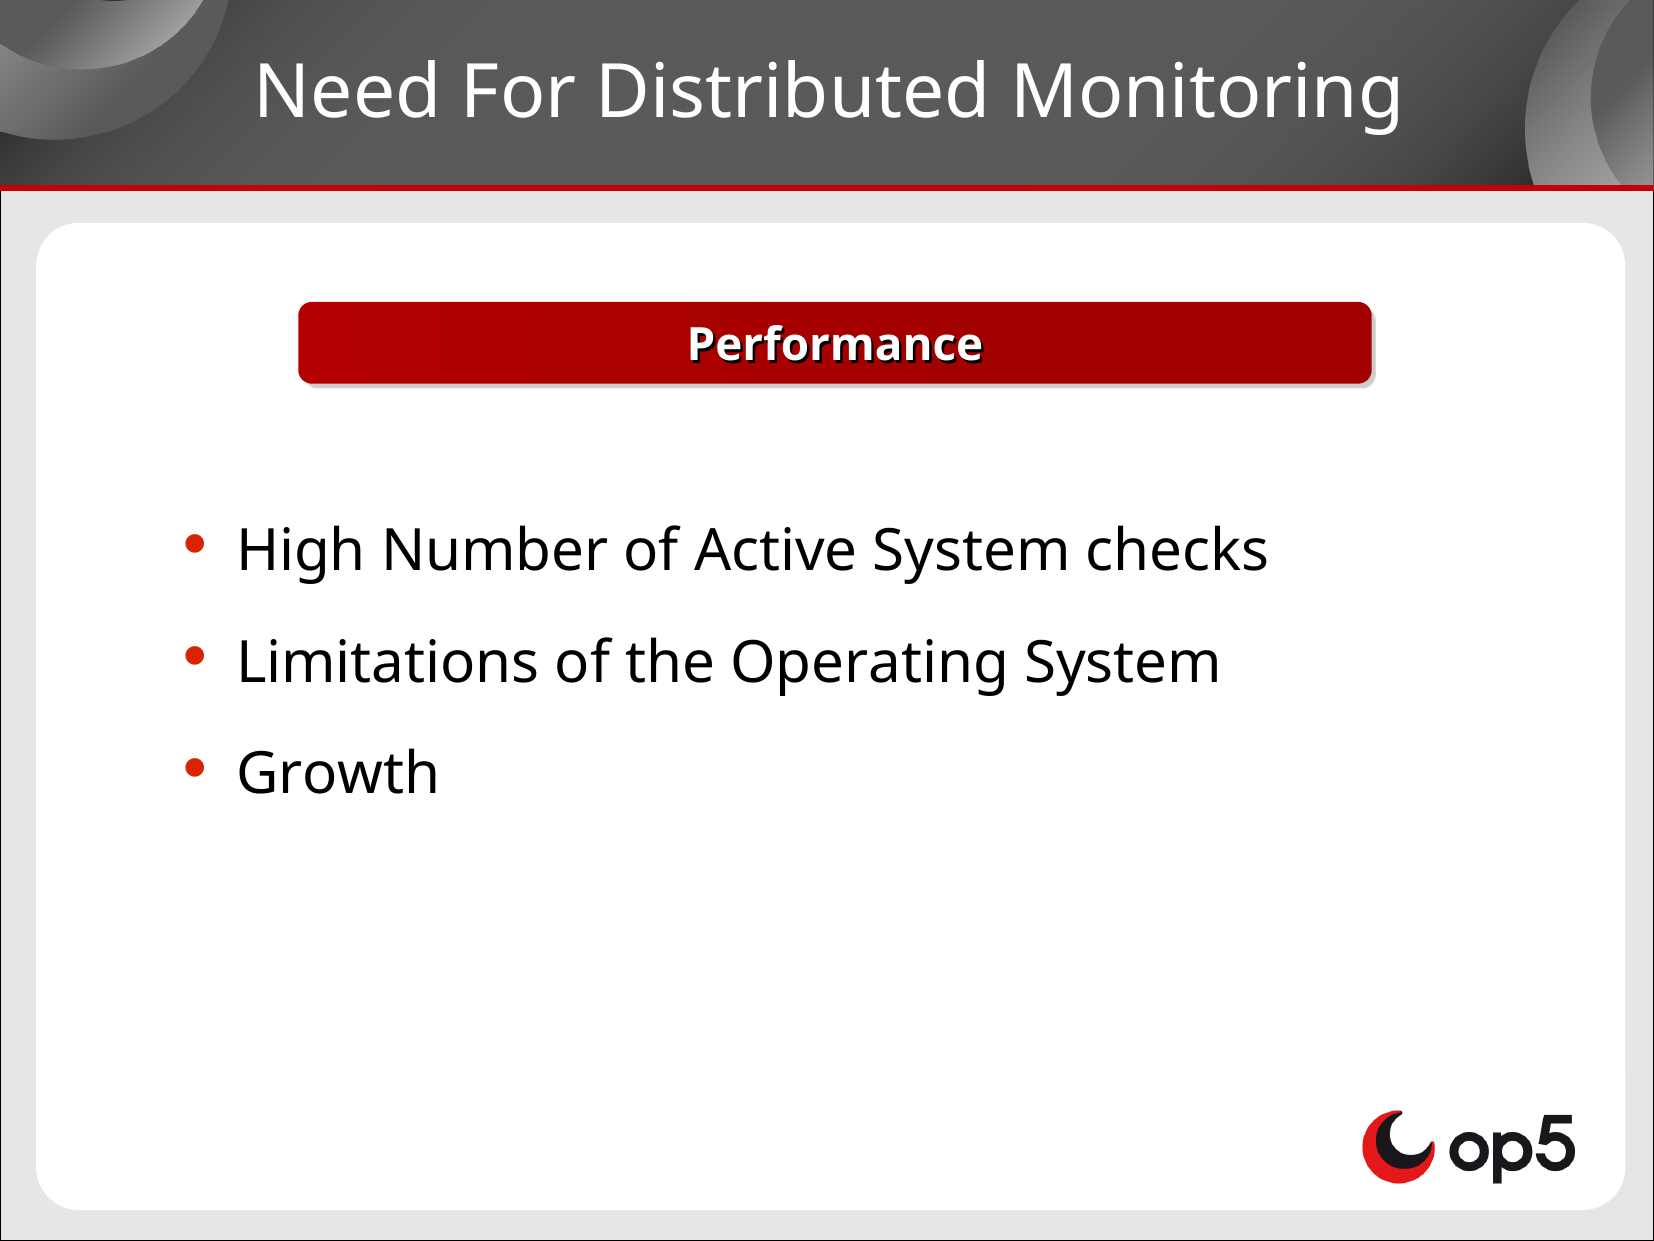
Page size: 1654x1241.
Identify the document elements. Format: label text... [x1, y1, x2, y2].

picture [0, 0, 1654, 185]
text_box Performance [298, 301, 1372, 384]
list High Number of Active System checks Limitations of the Operating System Growth [165, 504, 1559, 773]
picture [1350, 1103, 1587, 1191]
title Need For Distributed Monitoring [88, 0, 1571, 175]
